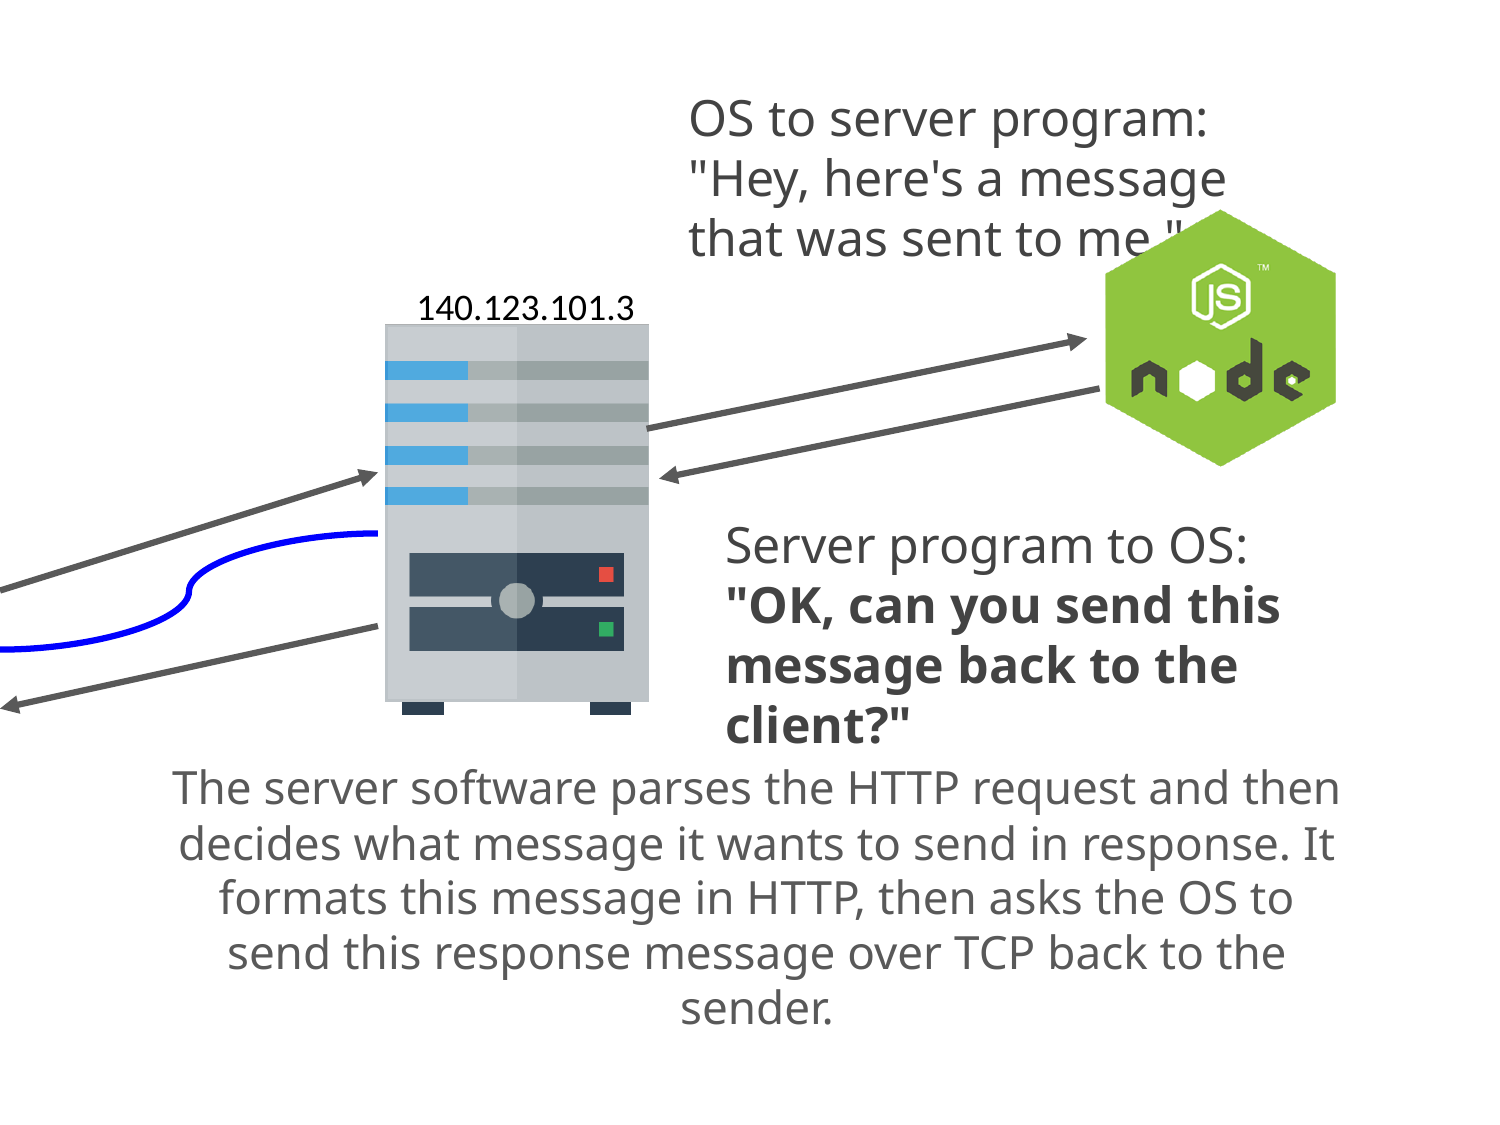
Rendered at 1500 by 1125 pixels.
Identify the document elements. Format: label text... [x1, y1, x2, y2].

picture [306, 362, 722, 733]
picture [1087, 206, 1352, 471]
text_box Server program to OS: "OK, can you send this message back to the client?" [709, 498, 1452, 688]
text_box 140.123.101.3 [279, 248, 772, 362]
list The server software parses the HTTP request and then decides what message it wants to send in response. It formats this message in HTTP, then asks the OS to send this response message over TCP back to the sender. [155, 744, 1359, 1022]
text_box OS to server program: "Hey, here's a message that was sent to me." [673, 71, 1300, 261]
